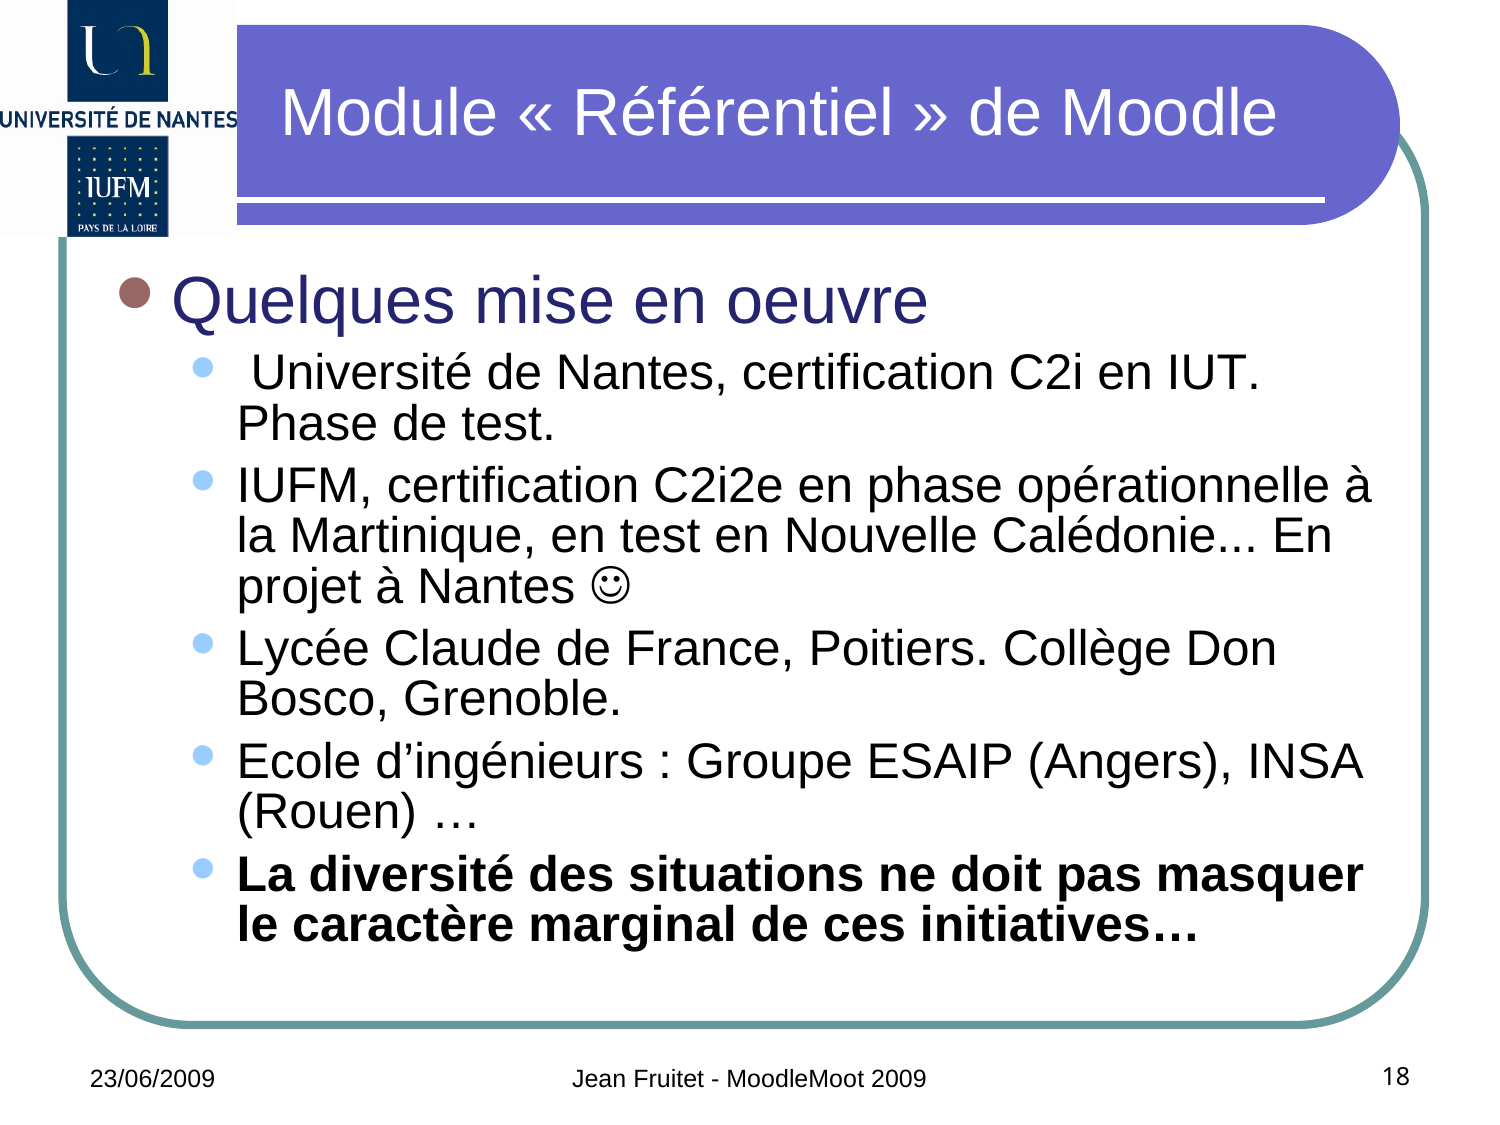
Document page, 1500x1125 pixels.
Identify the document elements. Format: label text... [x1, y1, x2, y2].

picture [0, 0, 237, 237]
list Quelques mise en oeuvre Université de Nantes, certification C2i en IUT. Phase de test. IUFM, certification C2i2e en phase opérationnelle à la Martinique, en test en Nouvelle Calédonie... En projet à Nantes  Lycée Claude de France, Poitiers. Collège Don Bosco, Grenoble. Ecole d’ingénieurs : Groupe ESAIP (Angers), INSA (Rouen) … La diversité des situations ne doit pas masquer le caractère marginal de ces initiatives… [99, 262, 1412, 1073]
title Module « Référentiel » de Moodle [265, 37, 1388, 188]
